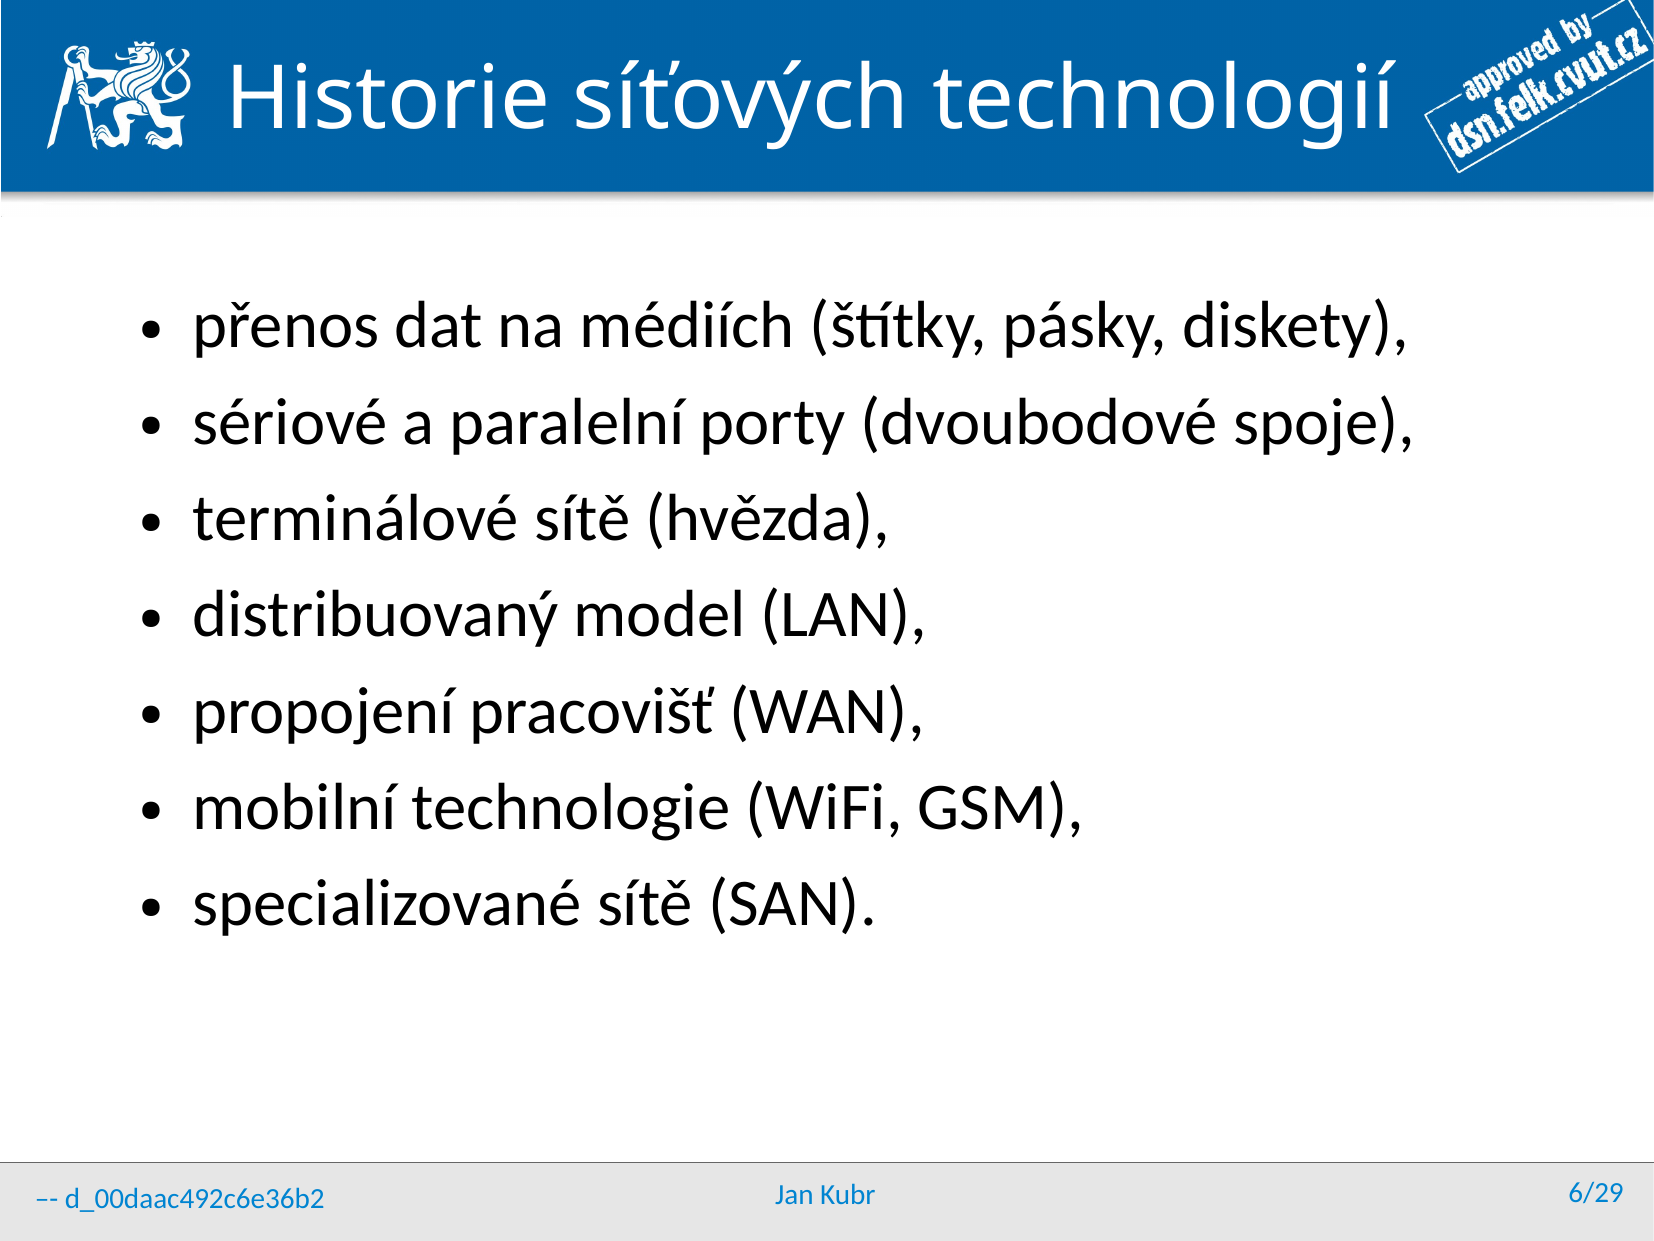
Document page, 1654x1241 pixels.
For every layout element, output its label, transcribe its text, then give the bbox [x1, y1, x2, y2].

picture [1, 0, 1654, 217]
title Historie síťových technologií [225, 0, 1426, 188]
list přenos dat na médiích (štítky, pásky, diskety), sériové a paralelní porty (dvoubodové spoje), terminálové sítě (hvězda), distribuovaný model (LAN), propojení pracovišť (WAN), mobilní technologie (WiFi, GSM), specializované sítě (SAN). [121, 297, 1534, 1126]
